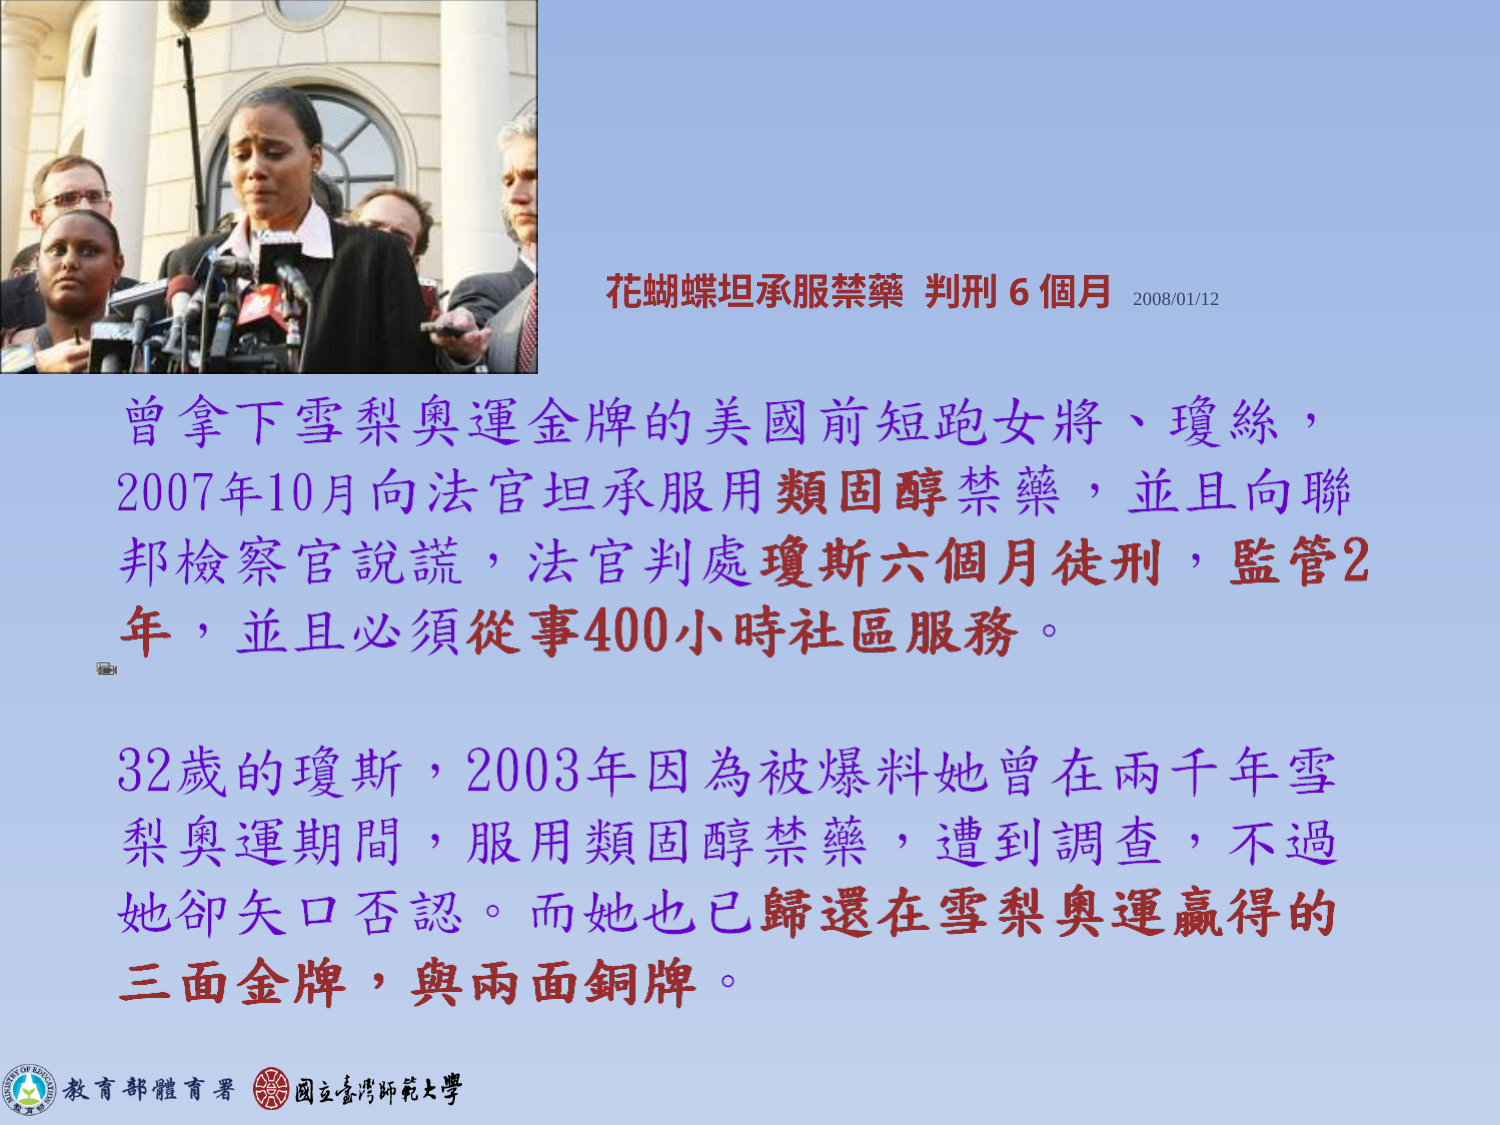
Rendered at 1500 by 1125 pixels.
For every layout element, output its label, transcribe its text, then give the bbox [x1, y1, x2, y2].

text_box 花蝴蝶坦承服禁藥 判刑6個月 2008/01/12 [590, 260, 1500, 321]
picture [0, 0, 1416, 1033]
